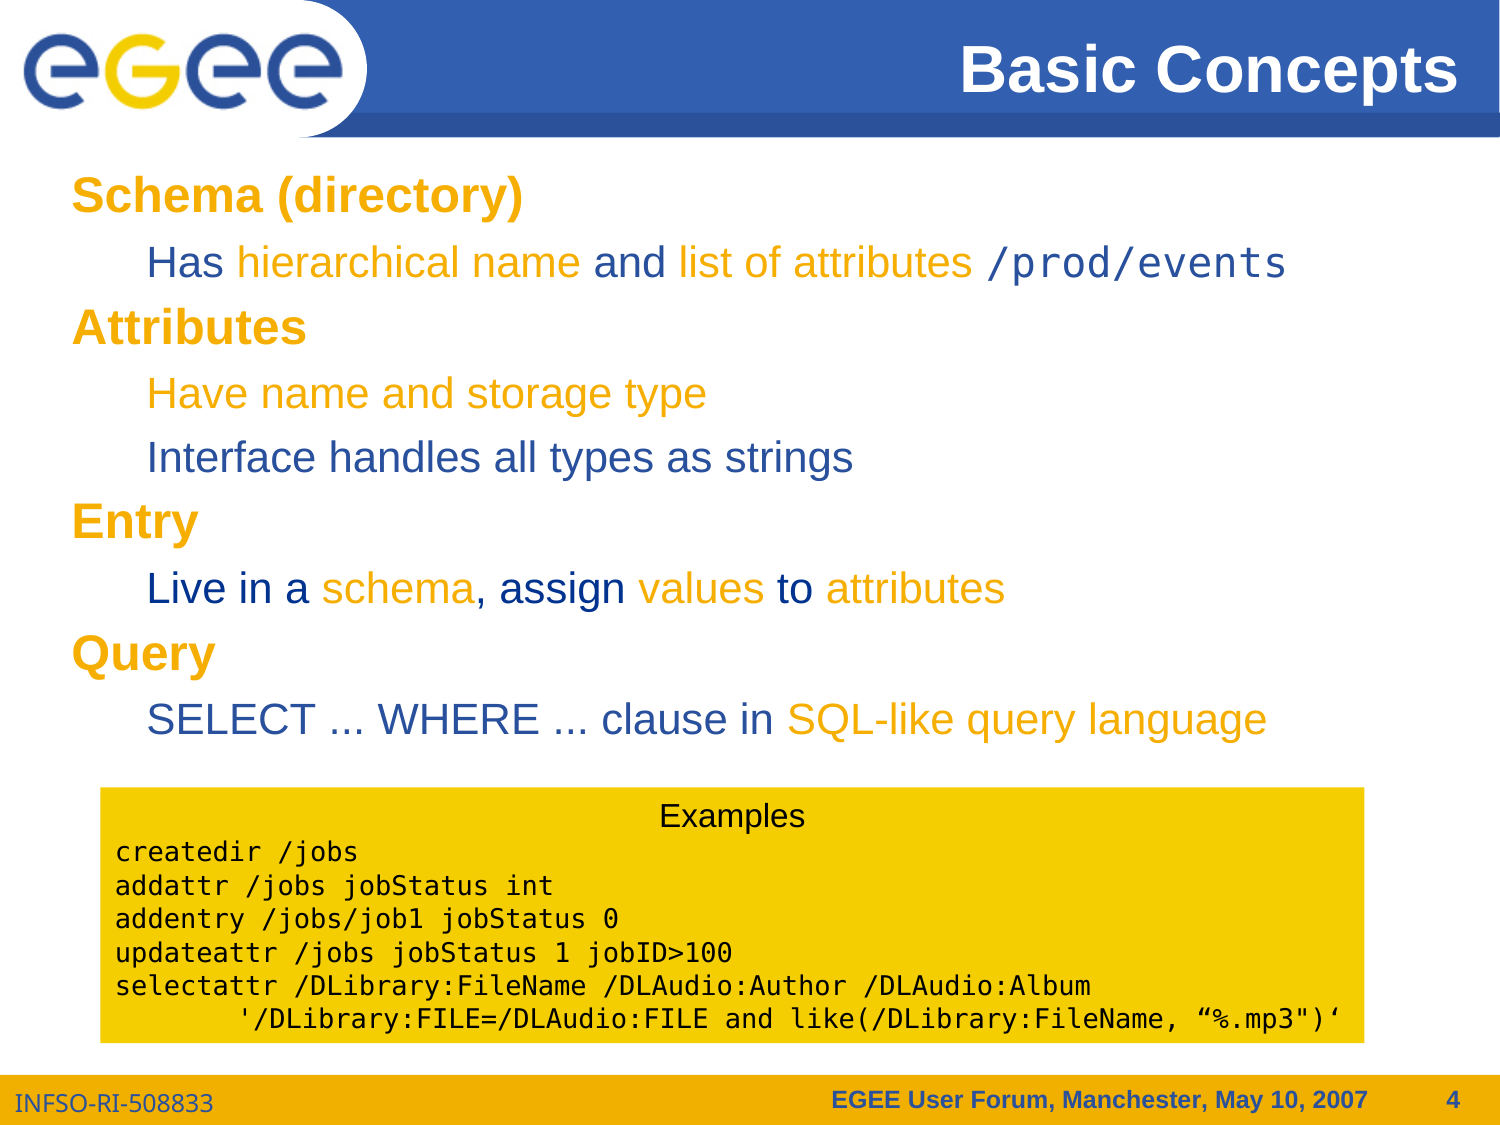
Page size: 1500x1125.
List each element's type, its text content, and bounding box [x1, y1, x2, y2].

text_box Examples createdir /jobs addattr /jobs jobStatus int addentry /jobs/job1 jobStatus 0 updateattr /jobs jobStatus 1 jobID>100 selectattr /DLibrary:FileName /DLAudio:Author /DLAudio:Album '/DLibrary:FILE=/DLAudio:FILE and like(/DLibrary:FileName, “%.mp3")‘ [100, 787, 1365, 1044]
title Basic Concepts [369, 10, 1475, 124]
picture [18, 30, 349, 112]
list Schema (directory) Has hierarchical name and list of attributes /prod/events Attributes Have name and storage type Interface handles all types as strings Entry Live in a schema, assign values to attributes Query SELECT ... WHERE ... clause in SQL-like query language [56, 159, 1466, 1051]
